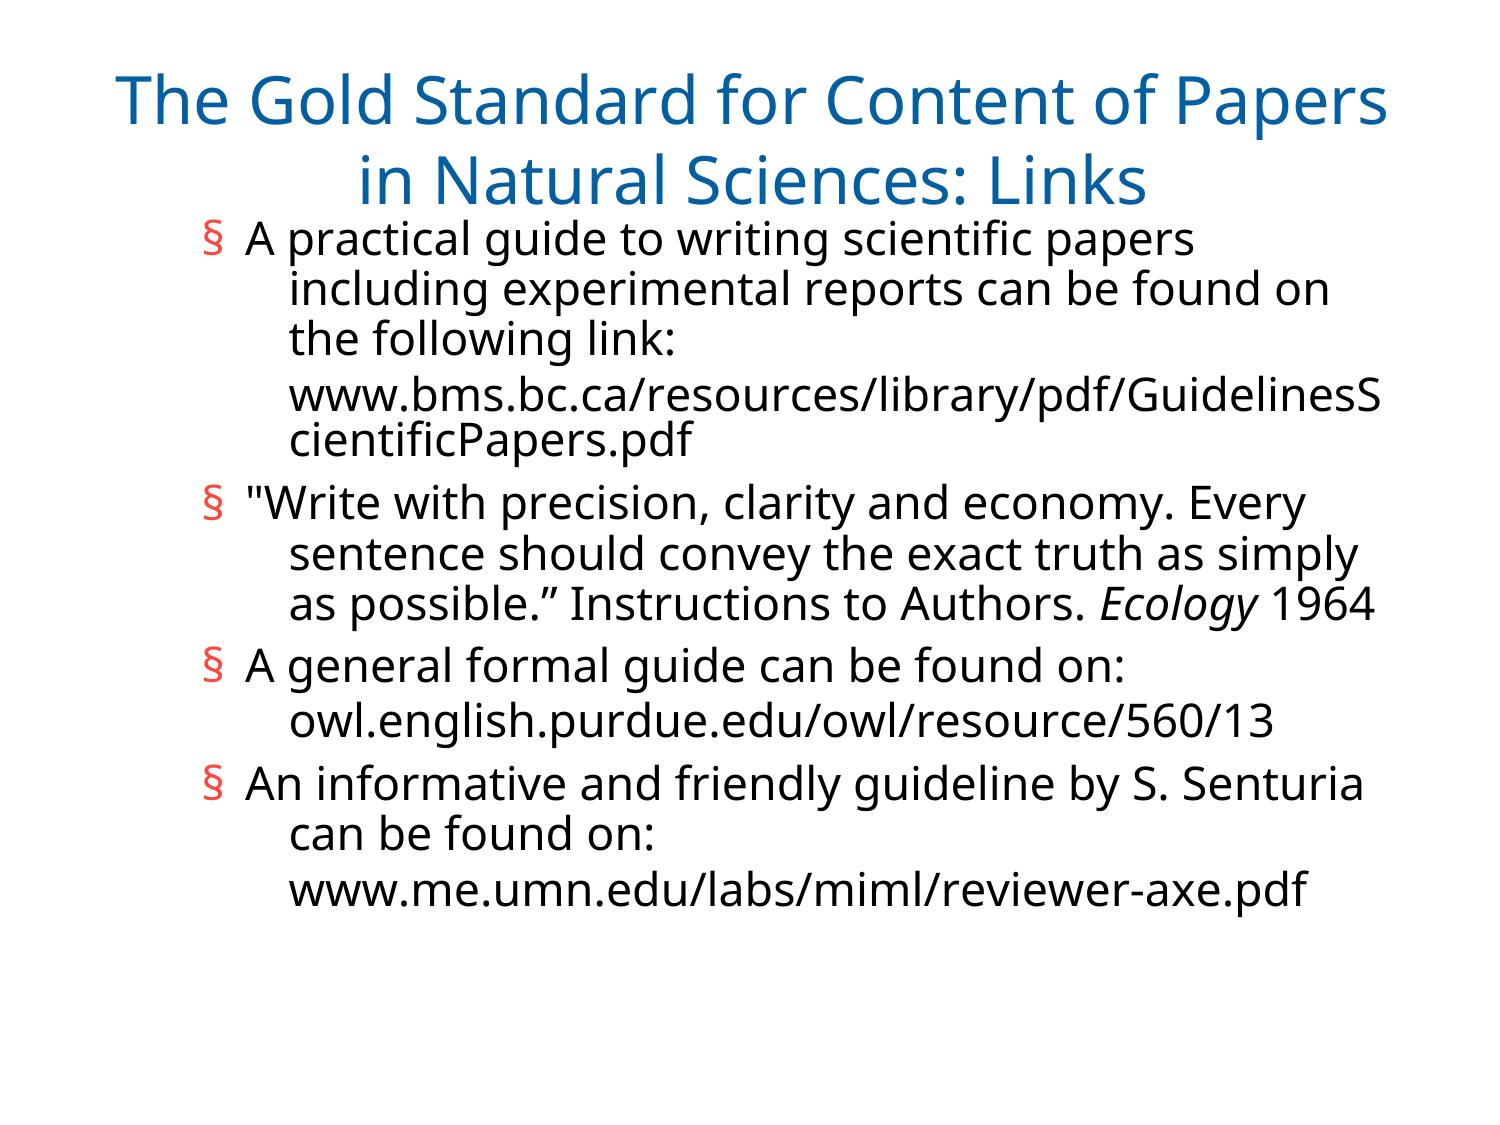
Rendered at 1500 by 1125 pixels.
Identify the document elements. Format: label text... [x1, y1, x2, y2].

title The Gold Standard for Content of Papers in Natural Sciences: Links [93, 50, 1413, 200]
list A practical guide to writing scientific papers including experimental reports can be found on the following link: www.bms.bc.ca/resources/library/pdf/GuidelinesScientificPapers.pdf "Write with precision, clarity and economy. Every sentence should convey the exact truth as simply as possible.” Instructions to Authors. Ecology 1964 A general formal guide can be found on: owl.english.purdue.edu/owl/resource/560/13 An informative and friendly guideline by S. Senturia can be found on: www.me.umn.edu/labs/miml/reviewer-axe.pdf [46, 208, 1417, 923]
